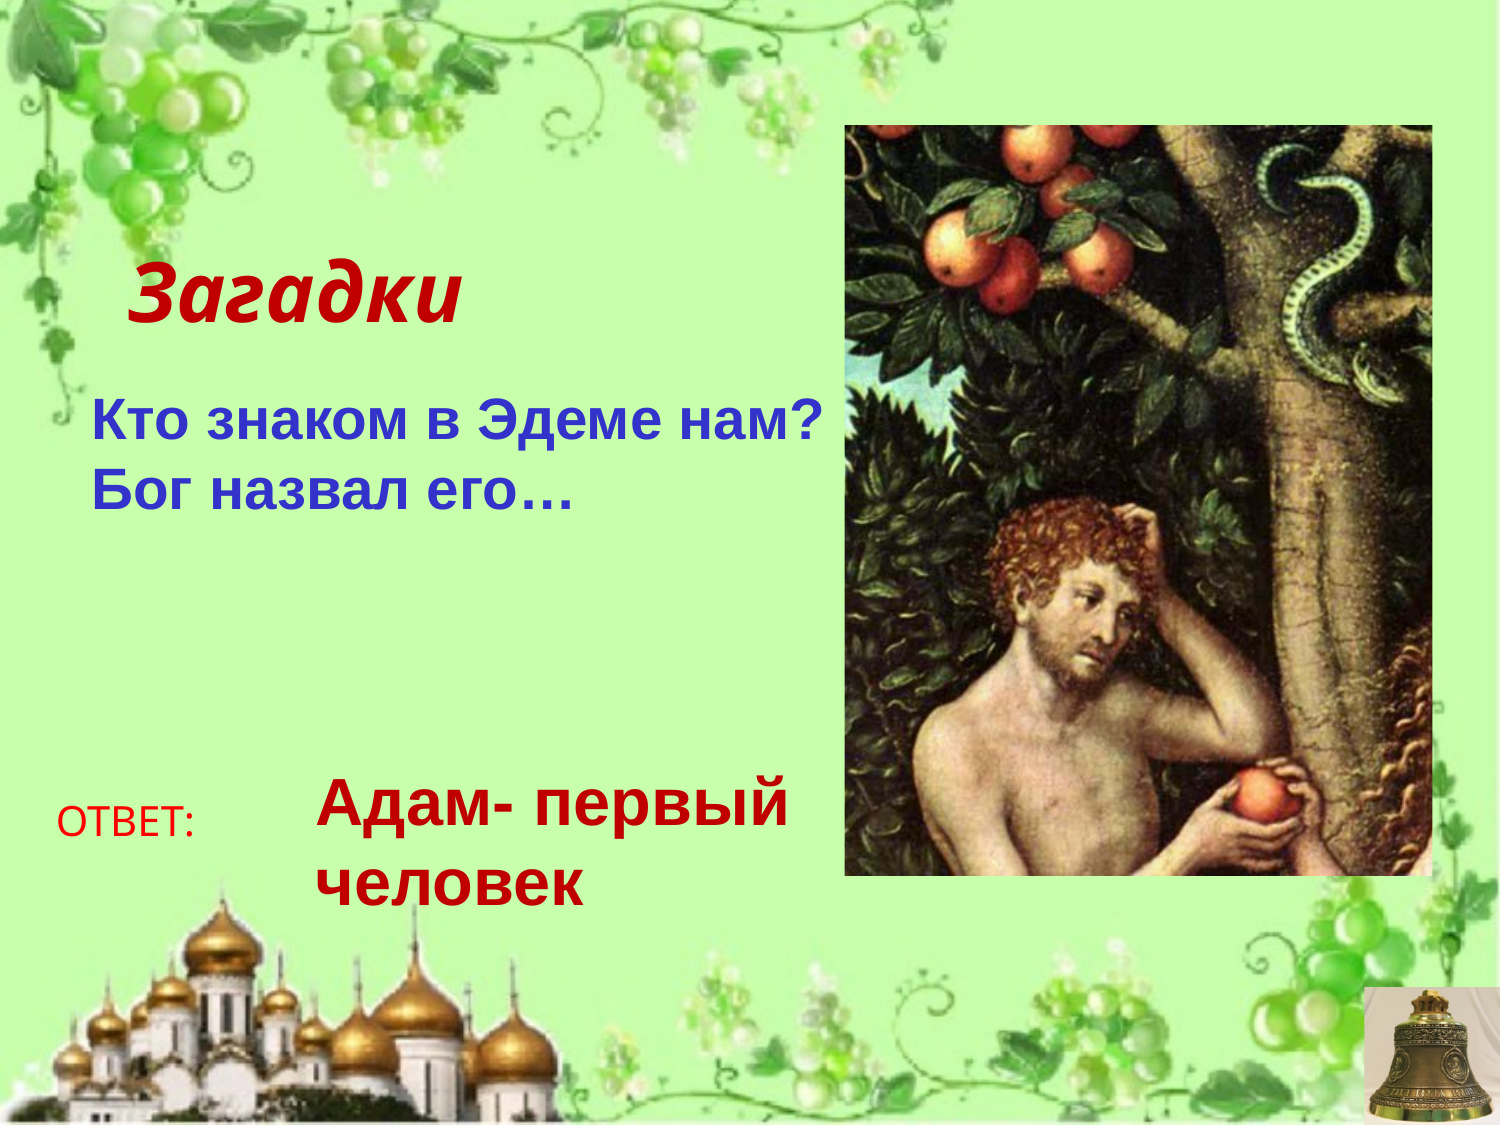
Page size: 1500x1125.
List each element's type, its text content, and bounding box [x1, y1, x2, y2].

text_box ОТВЕТ: [41, 786, 278, 852]
text_box Адам- первый человек [301, 751, 1051, 927]
text_box Кто знаком в Эдеме нам? Бог назвал его… [76, 373, 844, 529]
picture [0, 0, 1500, 1125]
text_box Загадки [112, 231, 844, 347]
